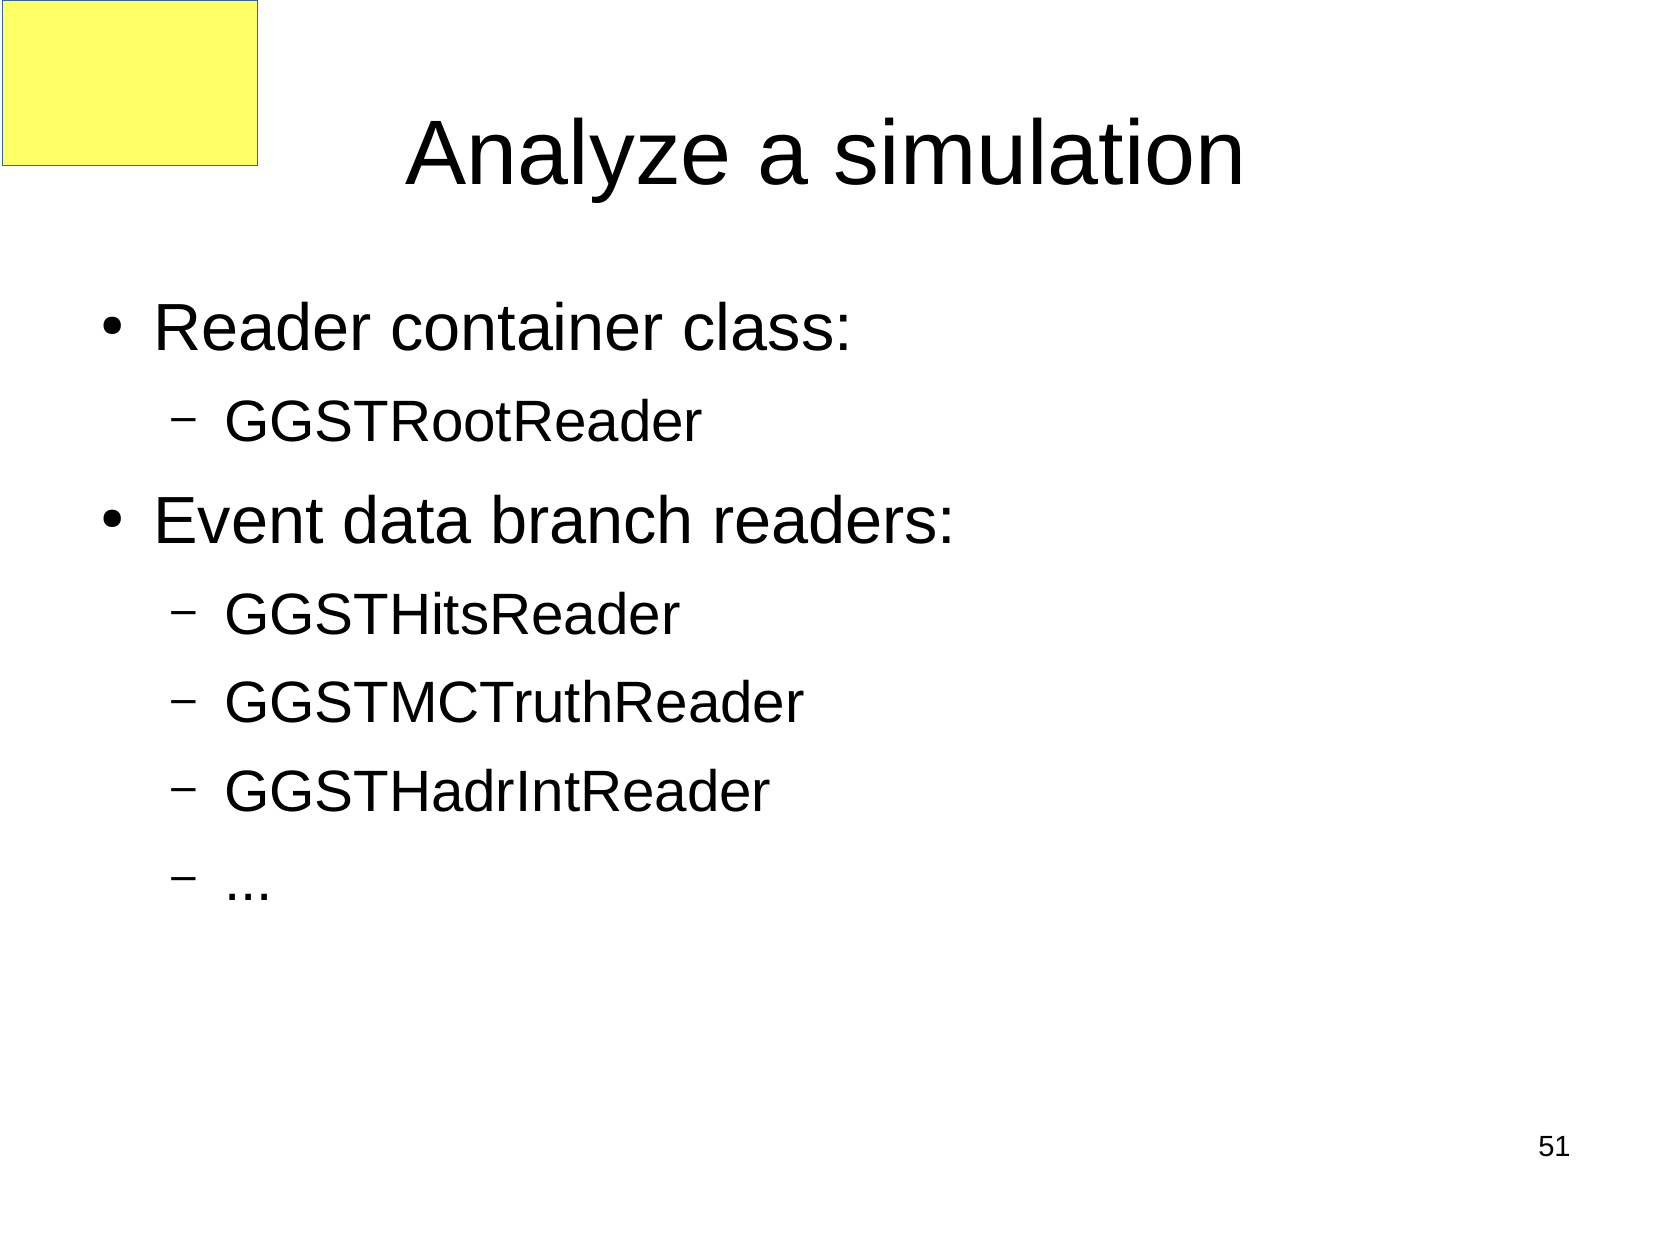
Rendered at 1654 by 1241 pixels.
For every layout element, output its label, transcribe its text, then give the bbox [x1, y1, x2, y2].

list Reader container class: GGSTRootReader Event data branch readers: GGSTHitsReader GGSTMCTruthReader GGSTHadrIntReader ... [82, 290, 1571, 1126]
title Analyze a simulation [82, 49, 1571, 257]
text_box [2, 0, 258, 166]
